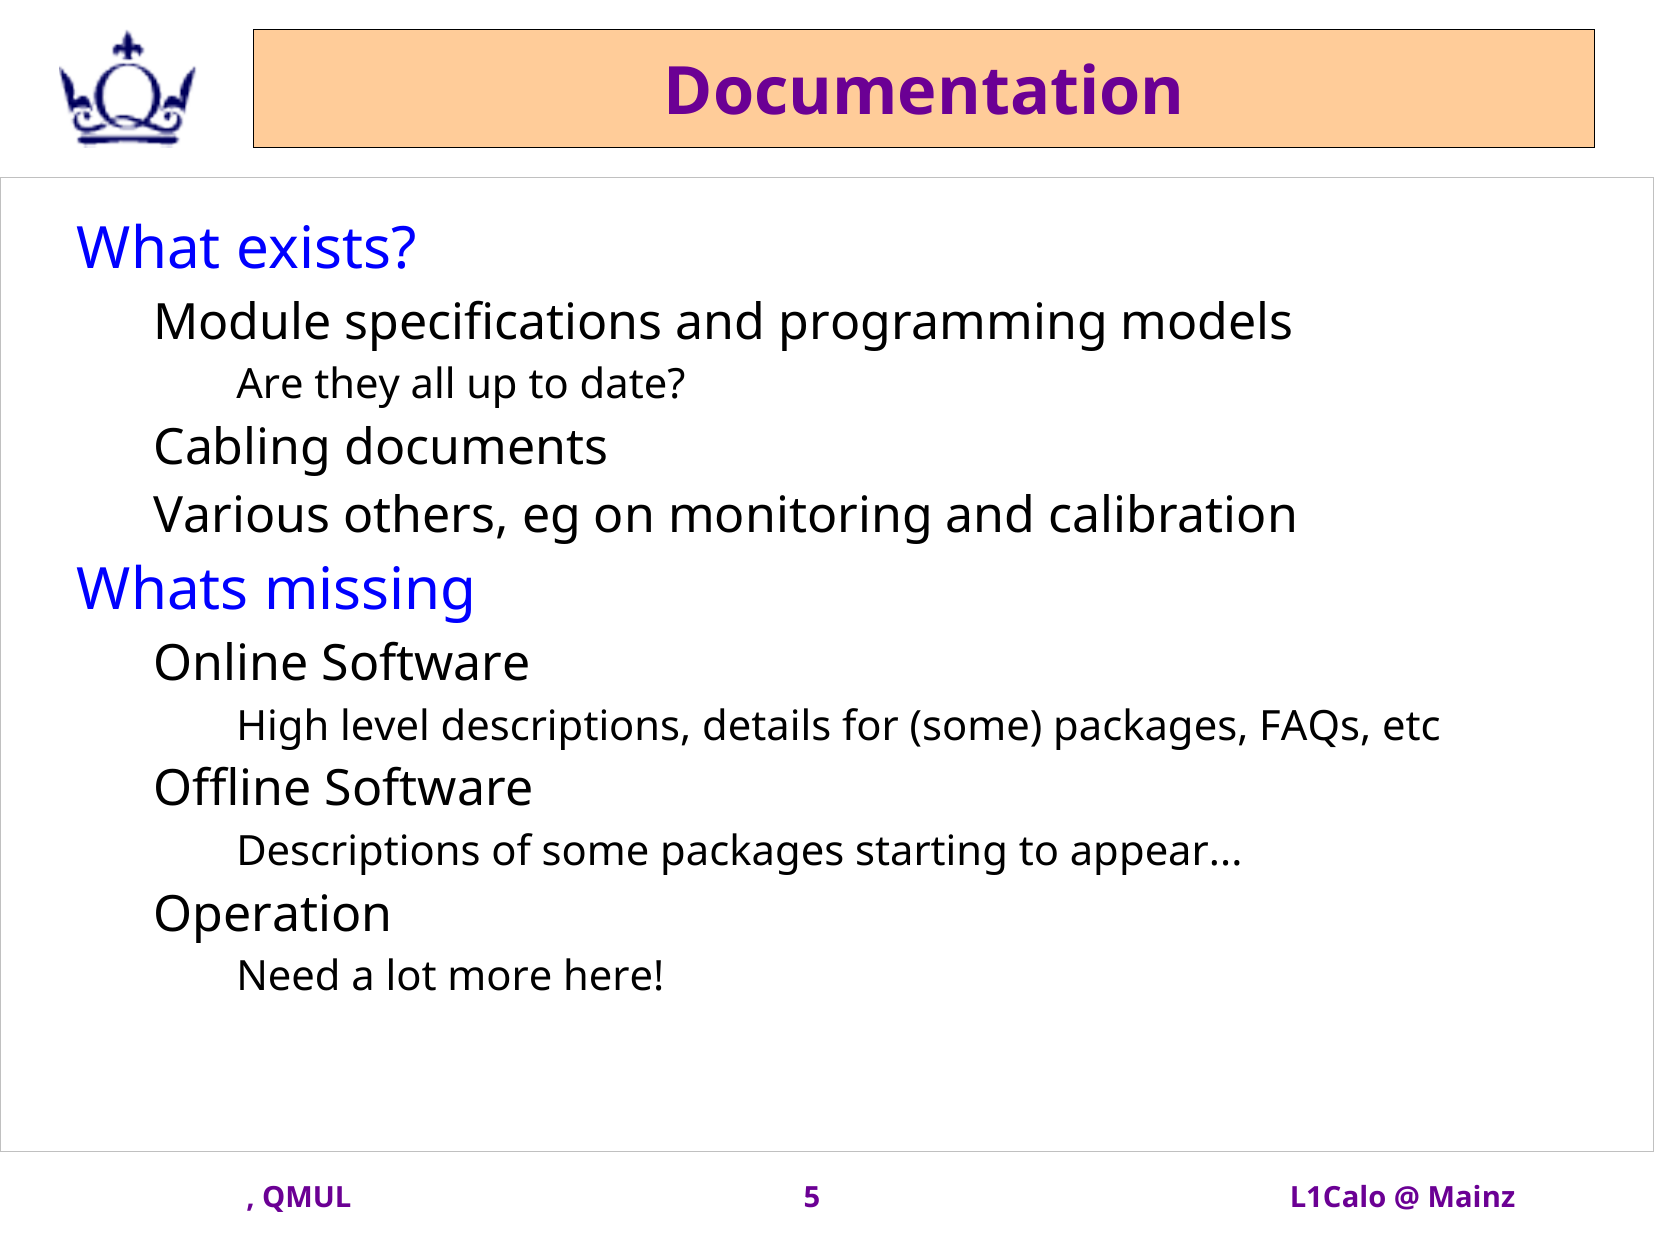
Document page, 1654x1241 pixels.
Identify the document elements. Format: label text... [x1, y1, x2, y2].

picture [59, 29, 200, 148]
list What exists? Module specifications and programming models Are they all up to date? Cabling documents Various others, eg on monitoring and calibration Whats missing Online Software High level descriptions, details for (some) packages, FAQs, etc Offline Software Descriptions of some packages starting to appear... Operation Need a lot more here! [59, 206, 1603, 1127]
title Documentation [253, 29, 1595, 148]
